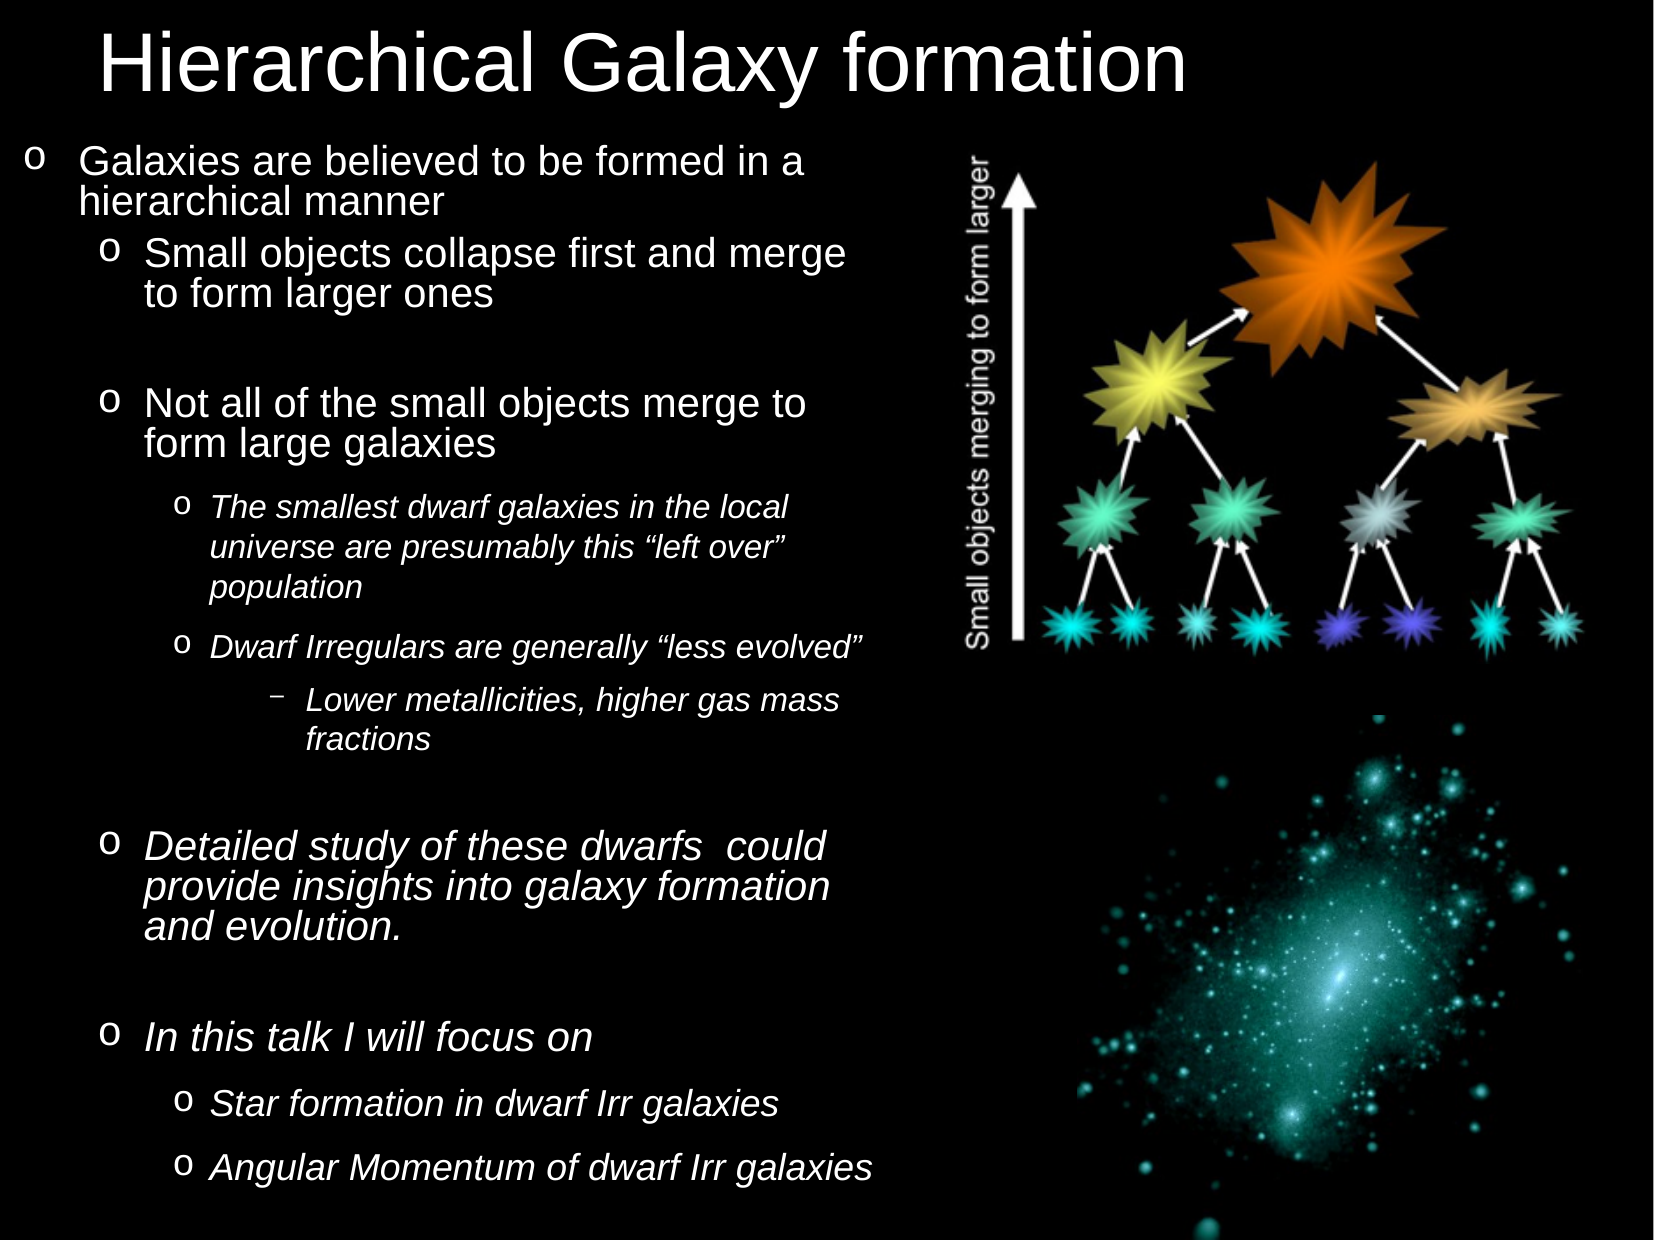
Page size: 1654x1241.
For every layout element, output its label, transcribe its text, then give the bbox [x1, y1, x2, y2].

list Galaxies are believed to be formed in a hierarchical manner Small objects collapse first and merge to form larger ones Not all of the small objects merge to form large galaxies The smallest dwarf galaxies in the local universe are presumably this “left over” population Dwarf Irregulars are generally “less evolved” Lower metallicities, higher gas mass fractions Detailed study of these dwarfs could provide insights into galaxy formation and evolution. In this talk I will focus on Star formation in dwarf Irr galaxies Angular Momentum of dwarf Irr galaxies [7, 0, 906, 1222]
title Hierarchical Galaxy formation [906, 0, 1571, 116]
picture [1077, 715, 1602, 1240]
picture [937, 143, 1632, 665]
